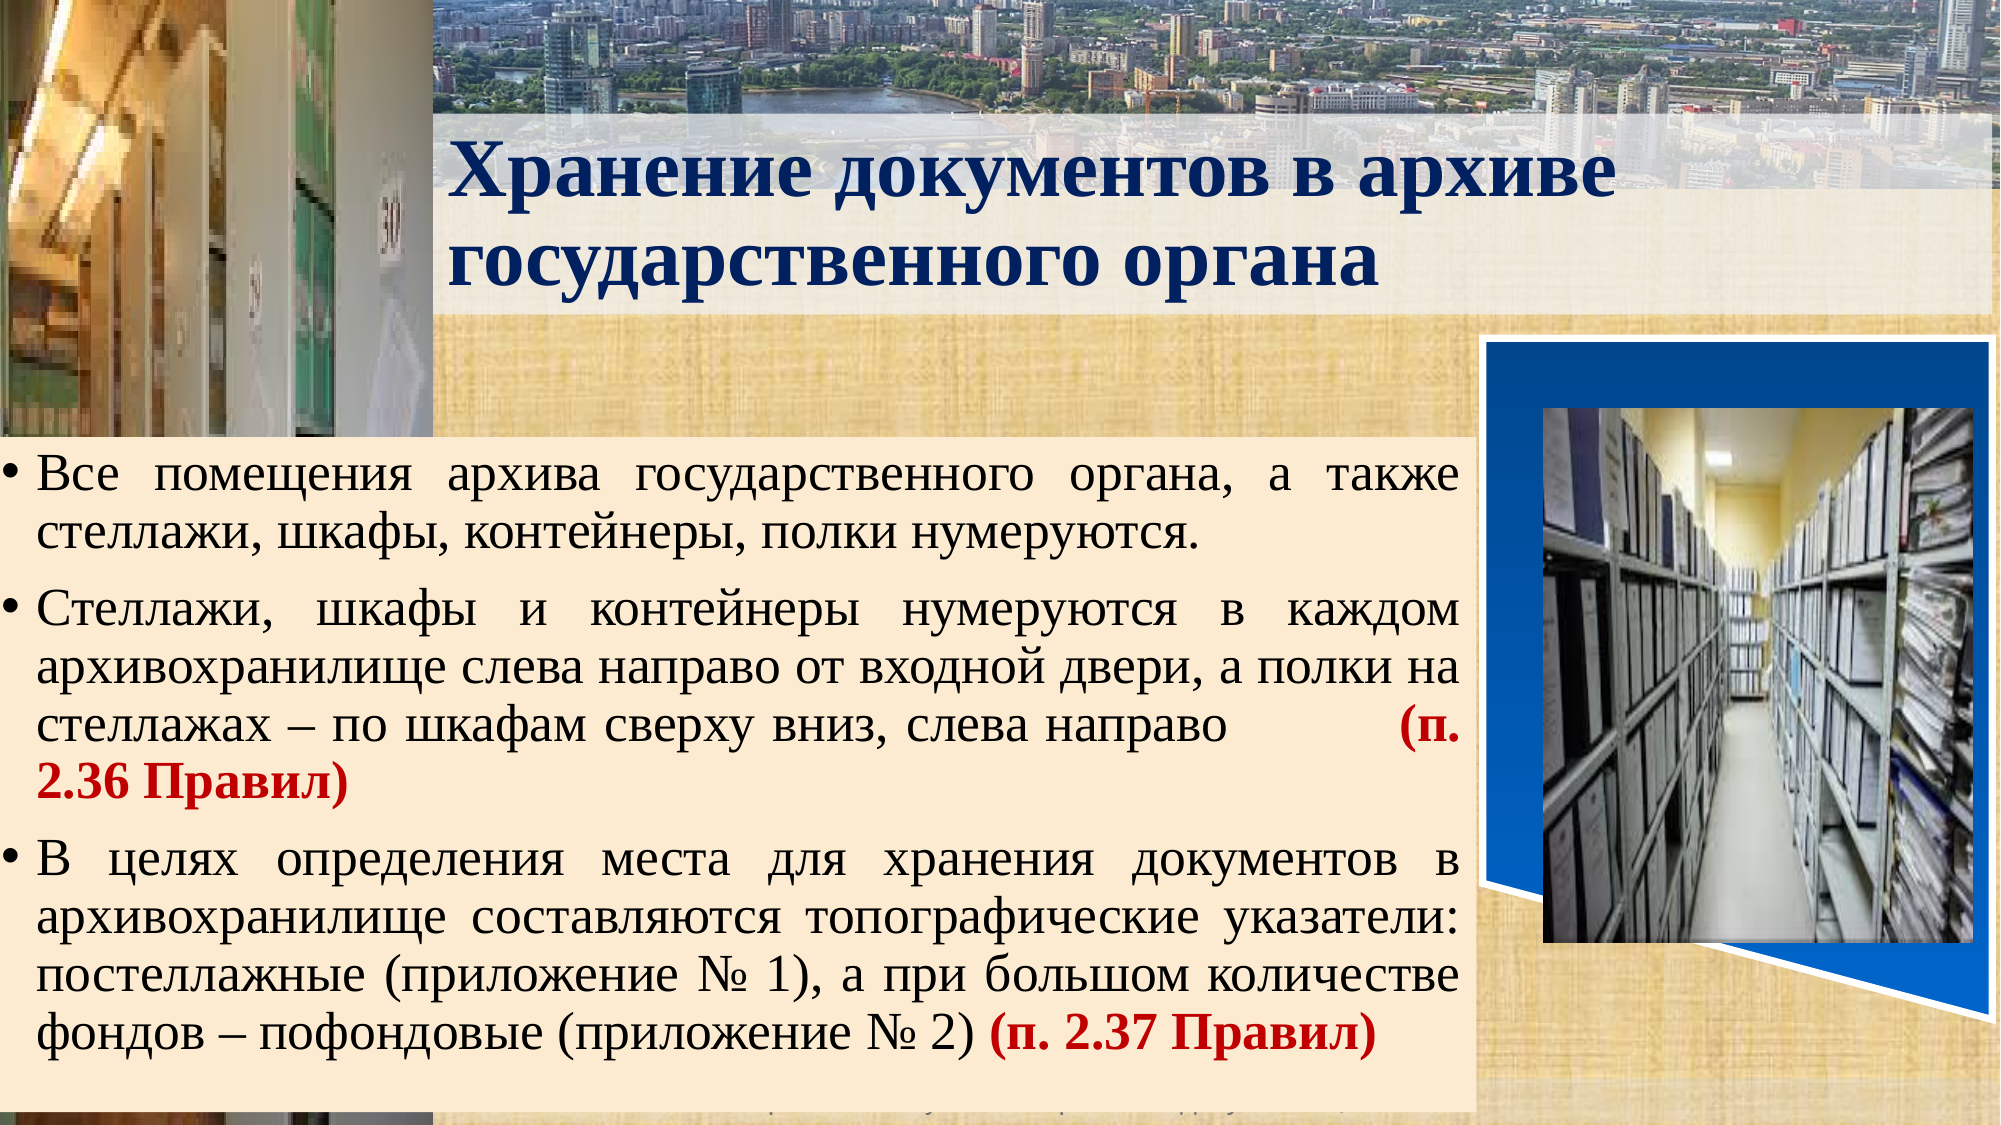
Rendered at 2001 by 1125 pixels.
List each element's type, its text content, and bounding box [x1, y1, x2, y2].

picture [0, 0, 2001, 1086]
list Все помещения архива государственного органа, а также стеллажи, шкафы, контейнеры, полки нумеруются. Стеллажи, шкафы и контейнеры нумеруются в каждом архивохранилище слева направо от входной двери, а полки на стеллажах – по шкафам сверху вниз, слева направо (п. 2.36 Правил) В целях определения места для хранения документов в архивохранилище составляются топографические указатели: постеллажные (приложение № 1), а при большом количестве фондов – пофондовые (приложение № 2) (п. 2.37 Правил) [0, 437, 1477, 1113]
picture [0, 1113, 2001, 1125]
title Хранение документов в архиве государственного органа [433, 113, 1993, 315]
text_box Резкие колебания (сезонные и в течении одних суток) температуры (+/- 5 С) и относительной влажности воздуха (+/- 10%) не допускаются. [1013, 0, 1320, 113]
